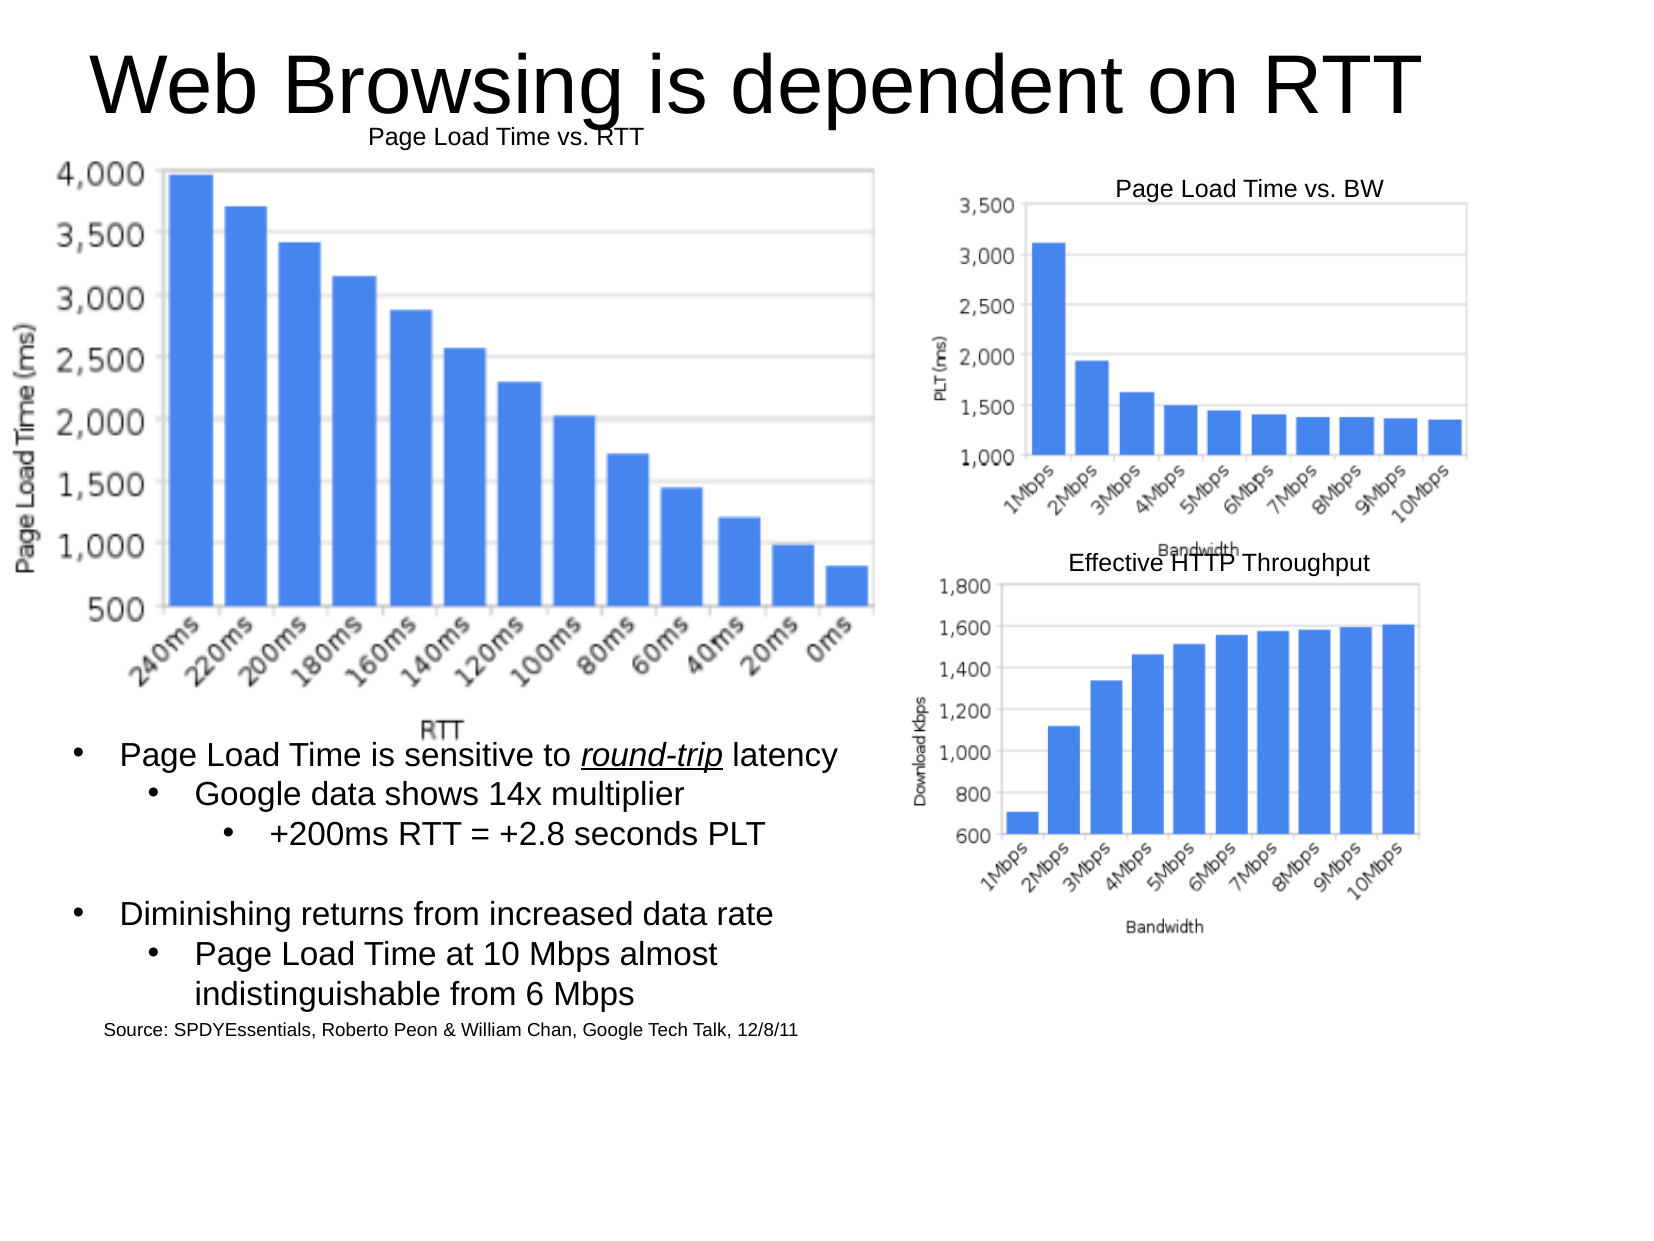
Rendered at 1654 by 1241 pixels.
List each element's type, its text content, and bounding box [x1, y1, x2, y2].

text_box Effective HTTP Throughput [1018, 539, 1386, 585]
text_box Page Load Time vs. BW [1065, 165, 1400, 211]
picture [12, 144, 876, 743]
text_box Page Load Time vs. RTT [317, 112, 660, 158]
text_box Source: SPDYEssentials, Roberto Peon & William Chan, Google Tech Talk, 12/8/11 [53, 1010, 819, 1049]
title Web Browsing is dependent on RTT [45, 15, 1576, 145]
text_box Page Load Time is sensitive to round-trip latency Google data shows 14x multiplier +200ms RTT = +2.8 seconds PLT Diminishing returns from increased data rate Page Load Time at 10 Mbps almost indistinguishable from 6 Mbps [57, 725, 888, 1020]
picture [909, 575, 1429, 935]
picture [930, 193, 1471, 558]
